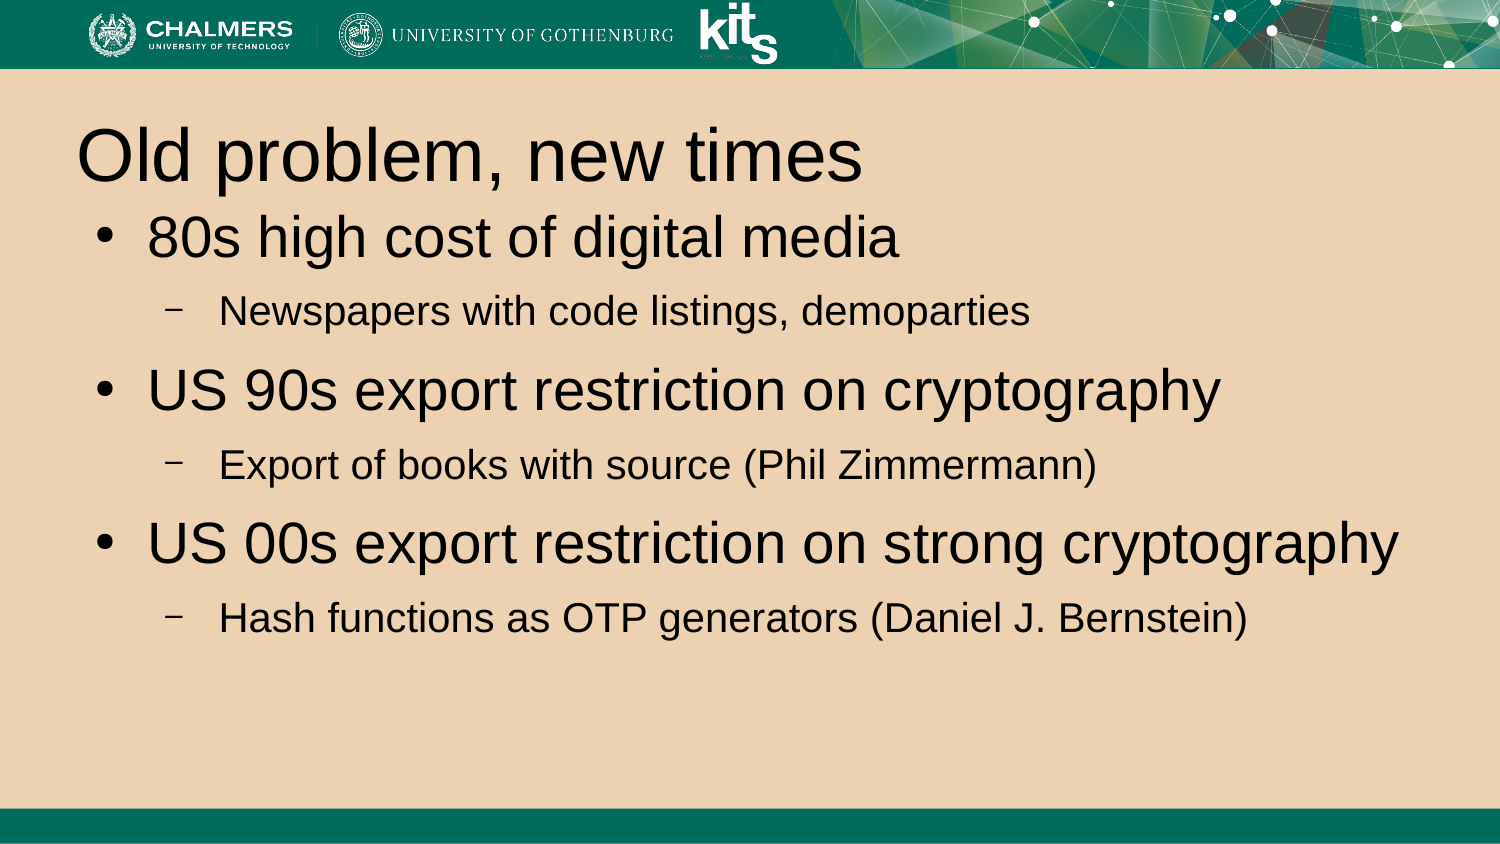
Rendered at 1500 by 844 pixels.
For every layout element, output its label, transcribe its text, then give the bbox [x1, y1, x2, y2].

picture [64, 0, 782, 85]
title Old problem, new times [76, 100, 1425, 210]
list 80s high cost of digital media Newspapers with code listings, demoparties US 90s export restriction on cryptography Export of books with source (Phil Zimmermann) US 00s export restriction on strong cryptography Hash functions as OTP generators (Daniel J. Bernstein) [76, 210, 1425, 782]
